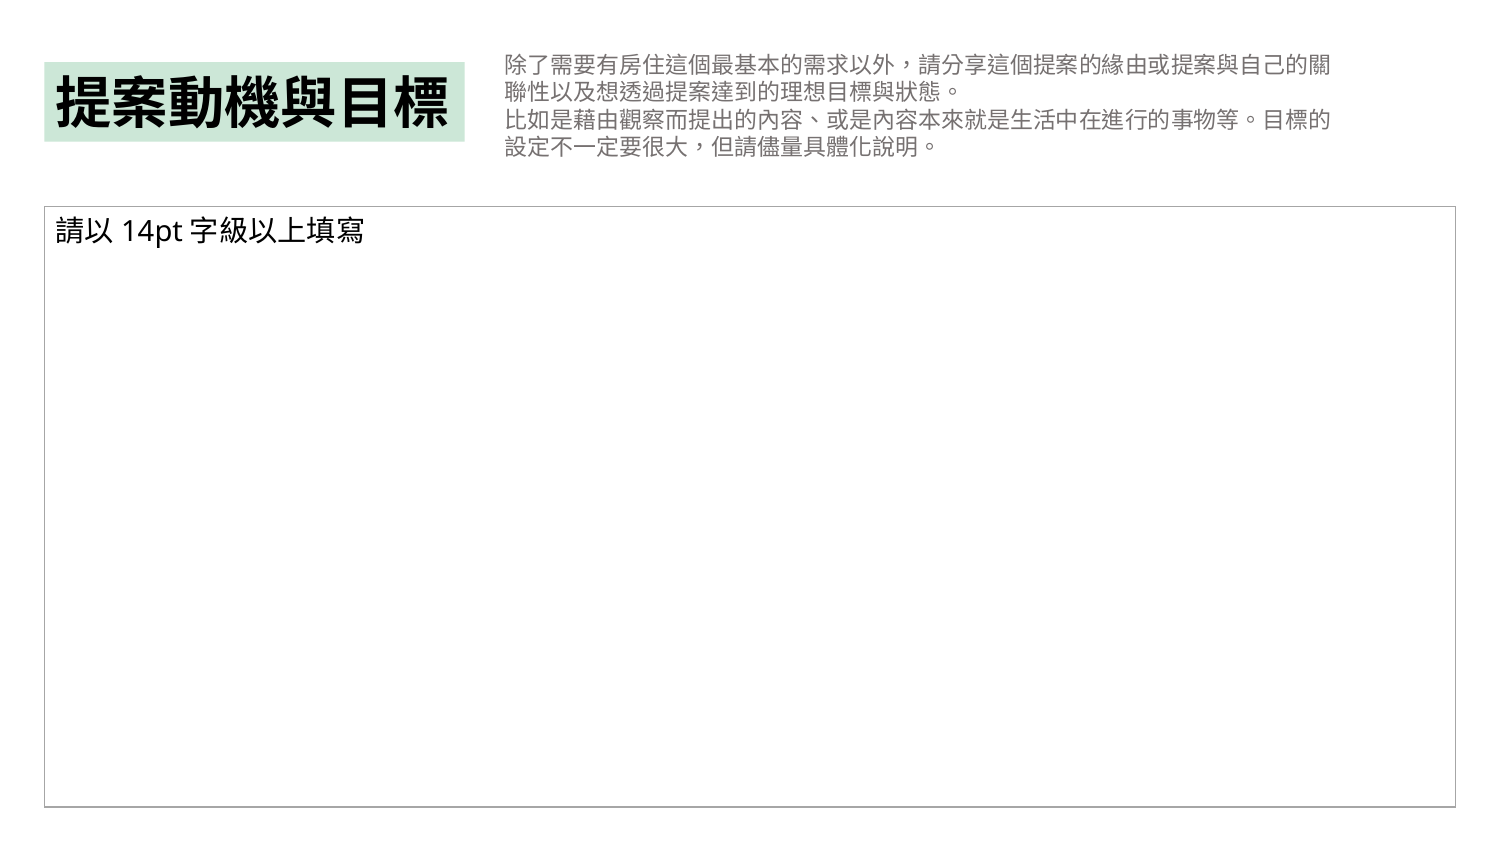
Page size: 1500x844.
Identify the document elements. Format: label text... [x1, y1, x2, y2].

text_box 提案動機與目標 [44, 62, 465, 142]
text_box 請以14pt字級以上填寫 [44, 206, 1456, 807]
text_box 除了需要有房住這個最基本的需求以外，請分享這個提案的緣由或提案與自己的關聯性以及想透過提案達到的理想目標與狀態。 比如是藉由觀察而提出的內容、或是內容本來就是生活中在進行的事物等。目標的設定不一定要很大，但請儘量具體化說明。 [493, 44, 1351, 168]
